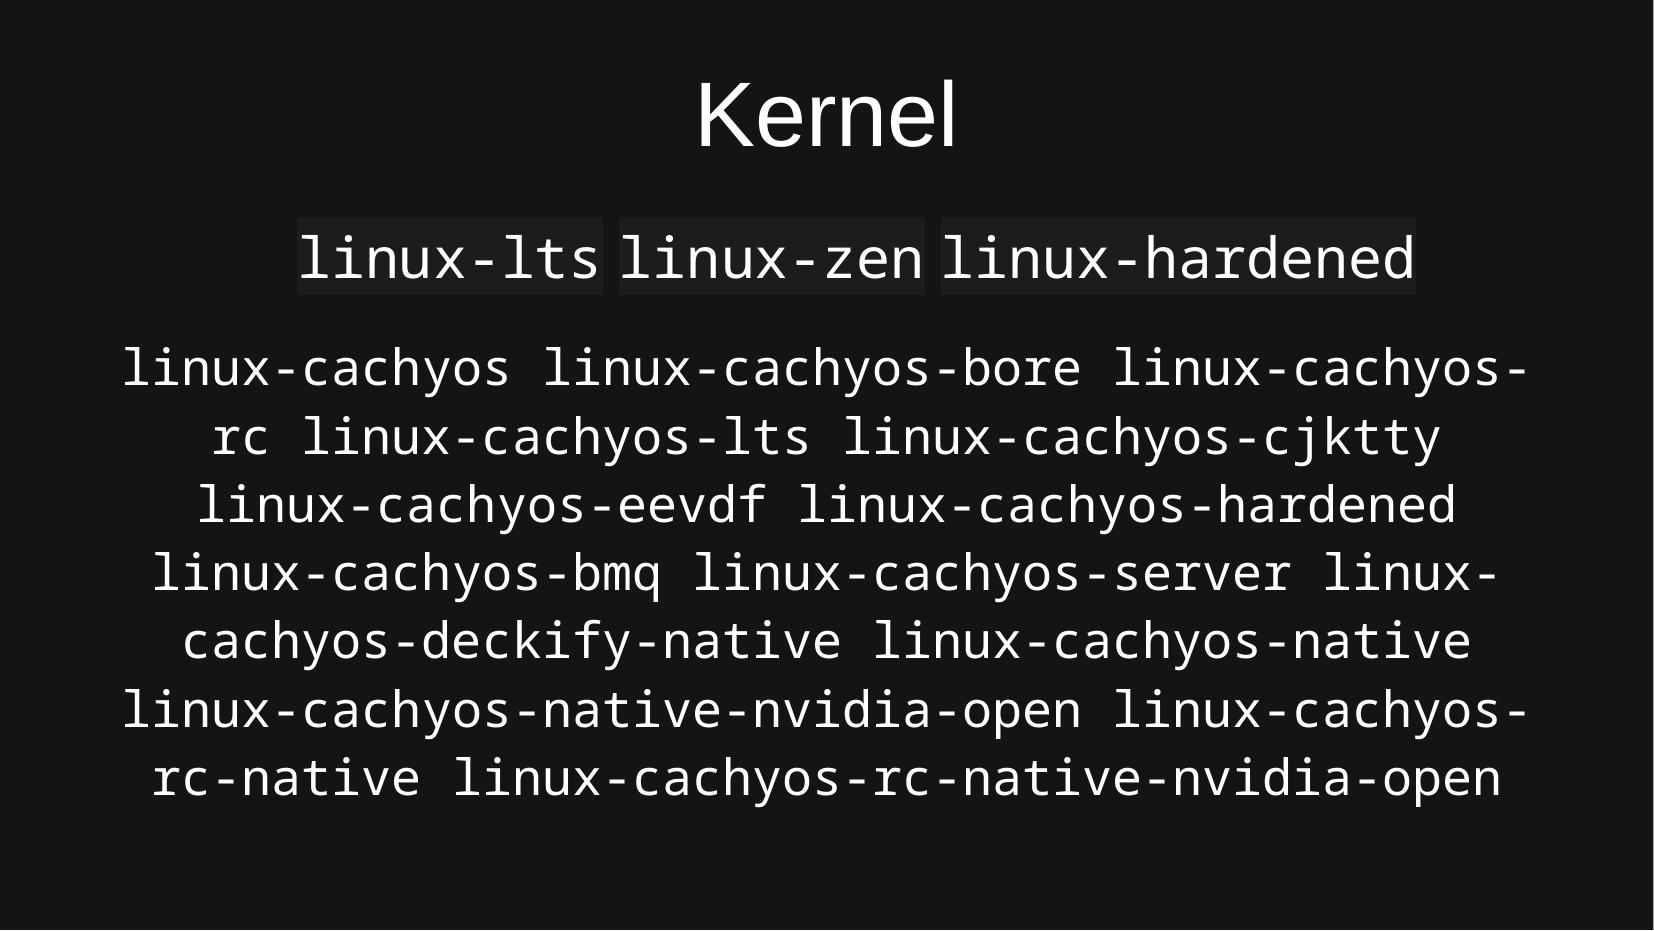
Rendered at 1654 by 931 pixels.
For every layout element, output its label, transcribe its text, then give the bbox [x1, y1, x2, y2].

list linux-lts linux-zen linux-hardened [82, 217, 1571, 296]
title Kernel [82, 37, 1571, 193]
text_box linux-cachyos linux-cachyos-bore linux-cachyos-rc linux-cachyos-lts linux-cachyos-cjktty linux-cachyos-eevdf linux-cachyos-hardened linux-cachyos-bmq linux-cachyos-server linux-cachyos-deckify-native linux-cachyos-native linux-cachyos-native-nvidia-open linux-cachyos-rc-native linux-cachyos-rc-native-nvidia-open [118, 332, 1536, 857]
